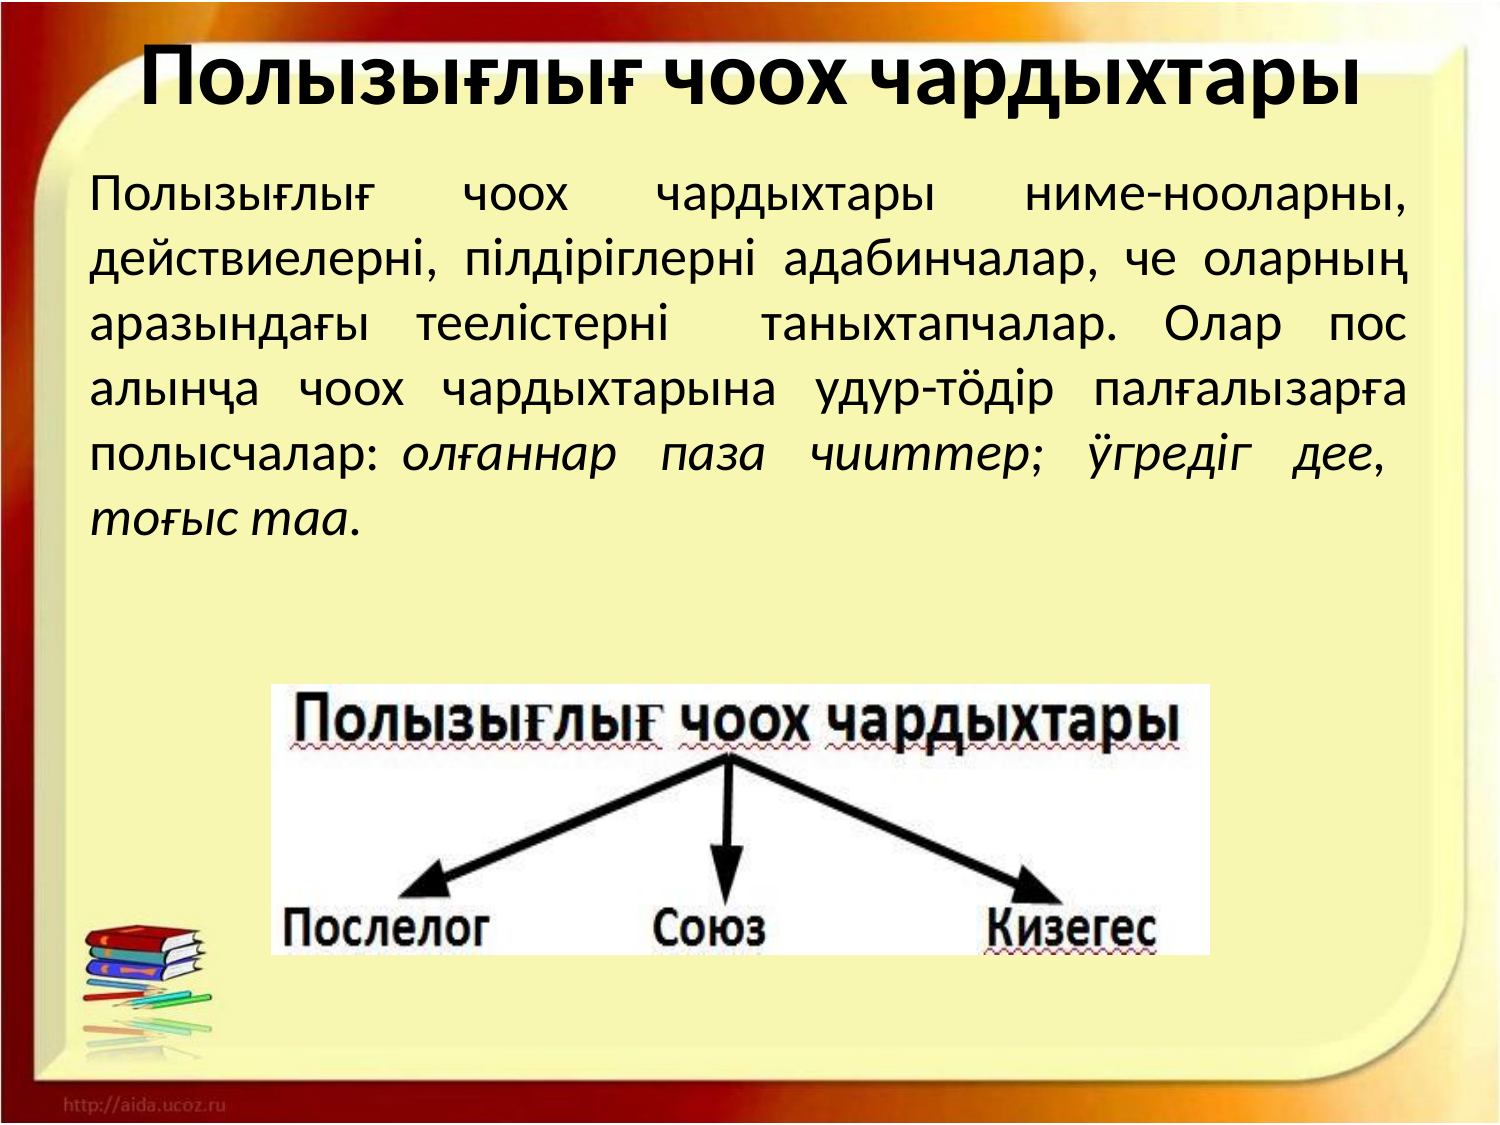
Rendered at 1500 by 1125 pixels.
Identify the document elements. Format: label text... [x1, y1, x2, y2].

list Полызығлығ чоох чардыхтары ниме-нооларны, действиелернi, пiлдiрiглернi адабинчалар, че оларның аразындағы теелiстернi таныхтапчалар. Oлар пос алынҷа чоох чардыхтарына удур-тӧдiр палғалызарға полысчалар: олғаннар паза чииттер; ӱгредiг дее, тоғыс таа. [75, 149, 1425, 1071]
picture [0, 2, 1500, 1123]
title Полызығлығ чоох чардыхтары [77, 5, 1428, 193]
